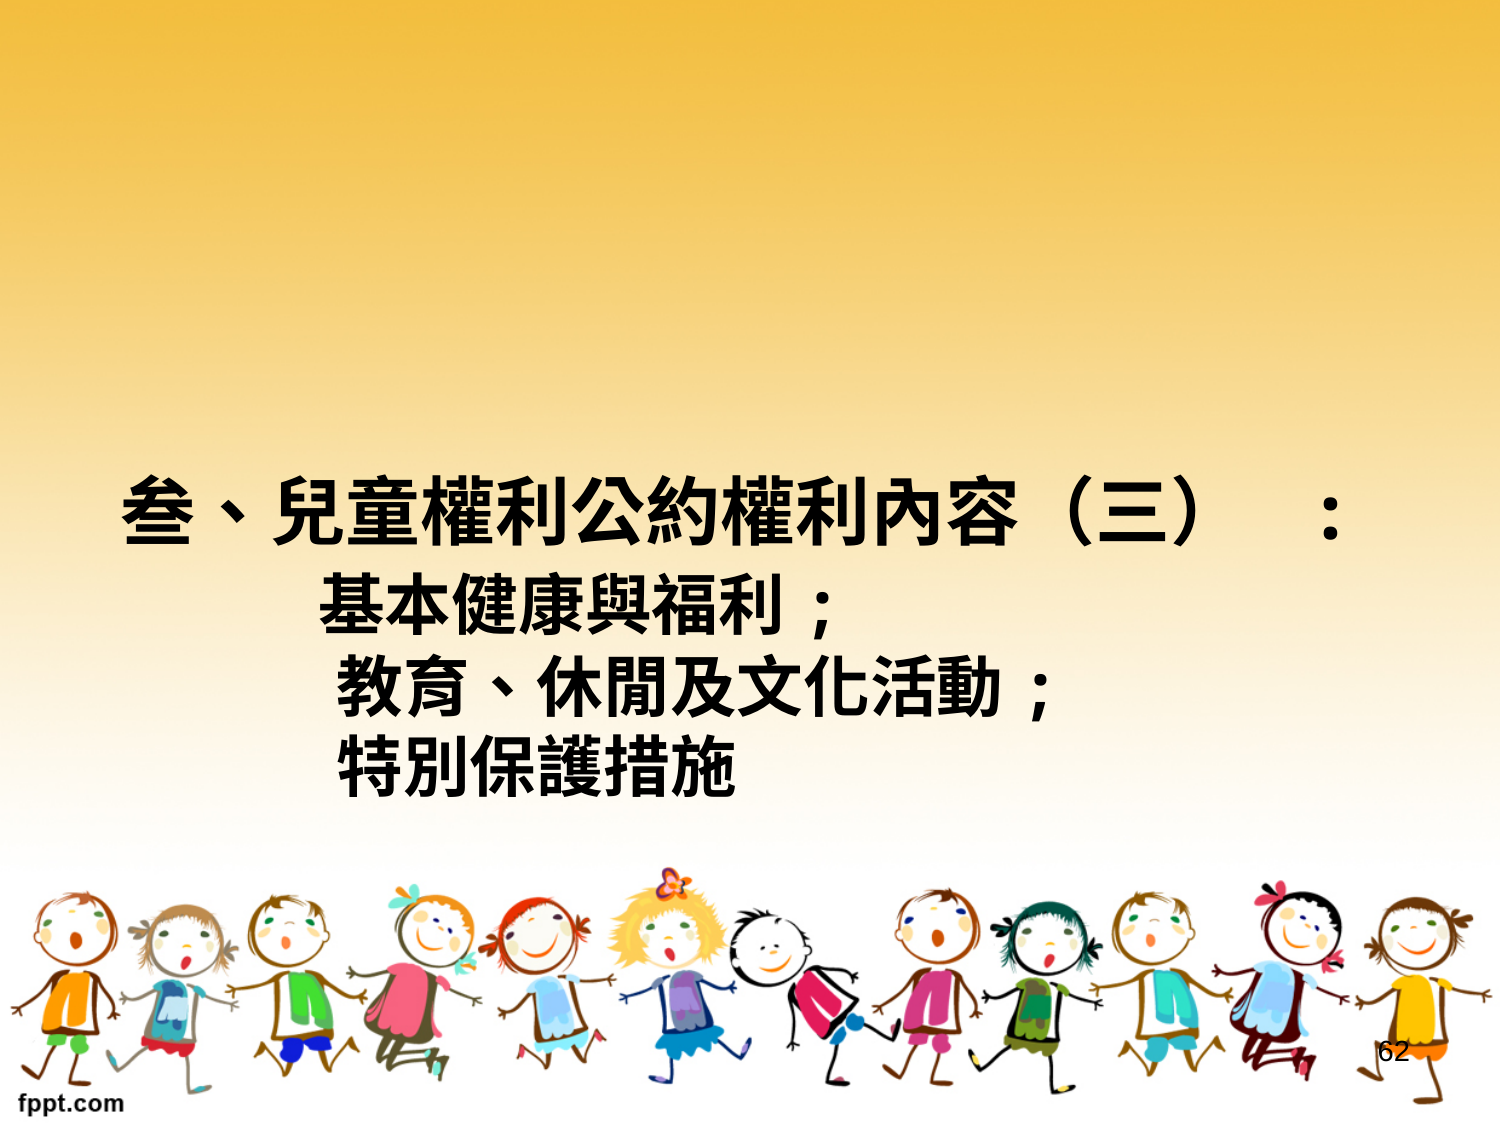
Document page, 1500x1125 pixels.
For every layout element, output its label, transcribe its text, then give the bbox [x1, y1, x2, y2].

text_box <編號> [1074, 1024, 1426, 1103]
title 叁、兒童權利公約權利內容（三） : 基本健康與福利; 教育、休閒及文化活動; 特別保護措施 [105, 457, 1381, 681]
picture [0, 0, 1500, 1125]
